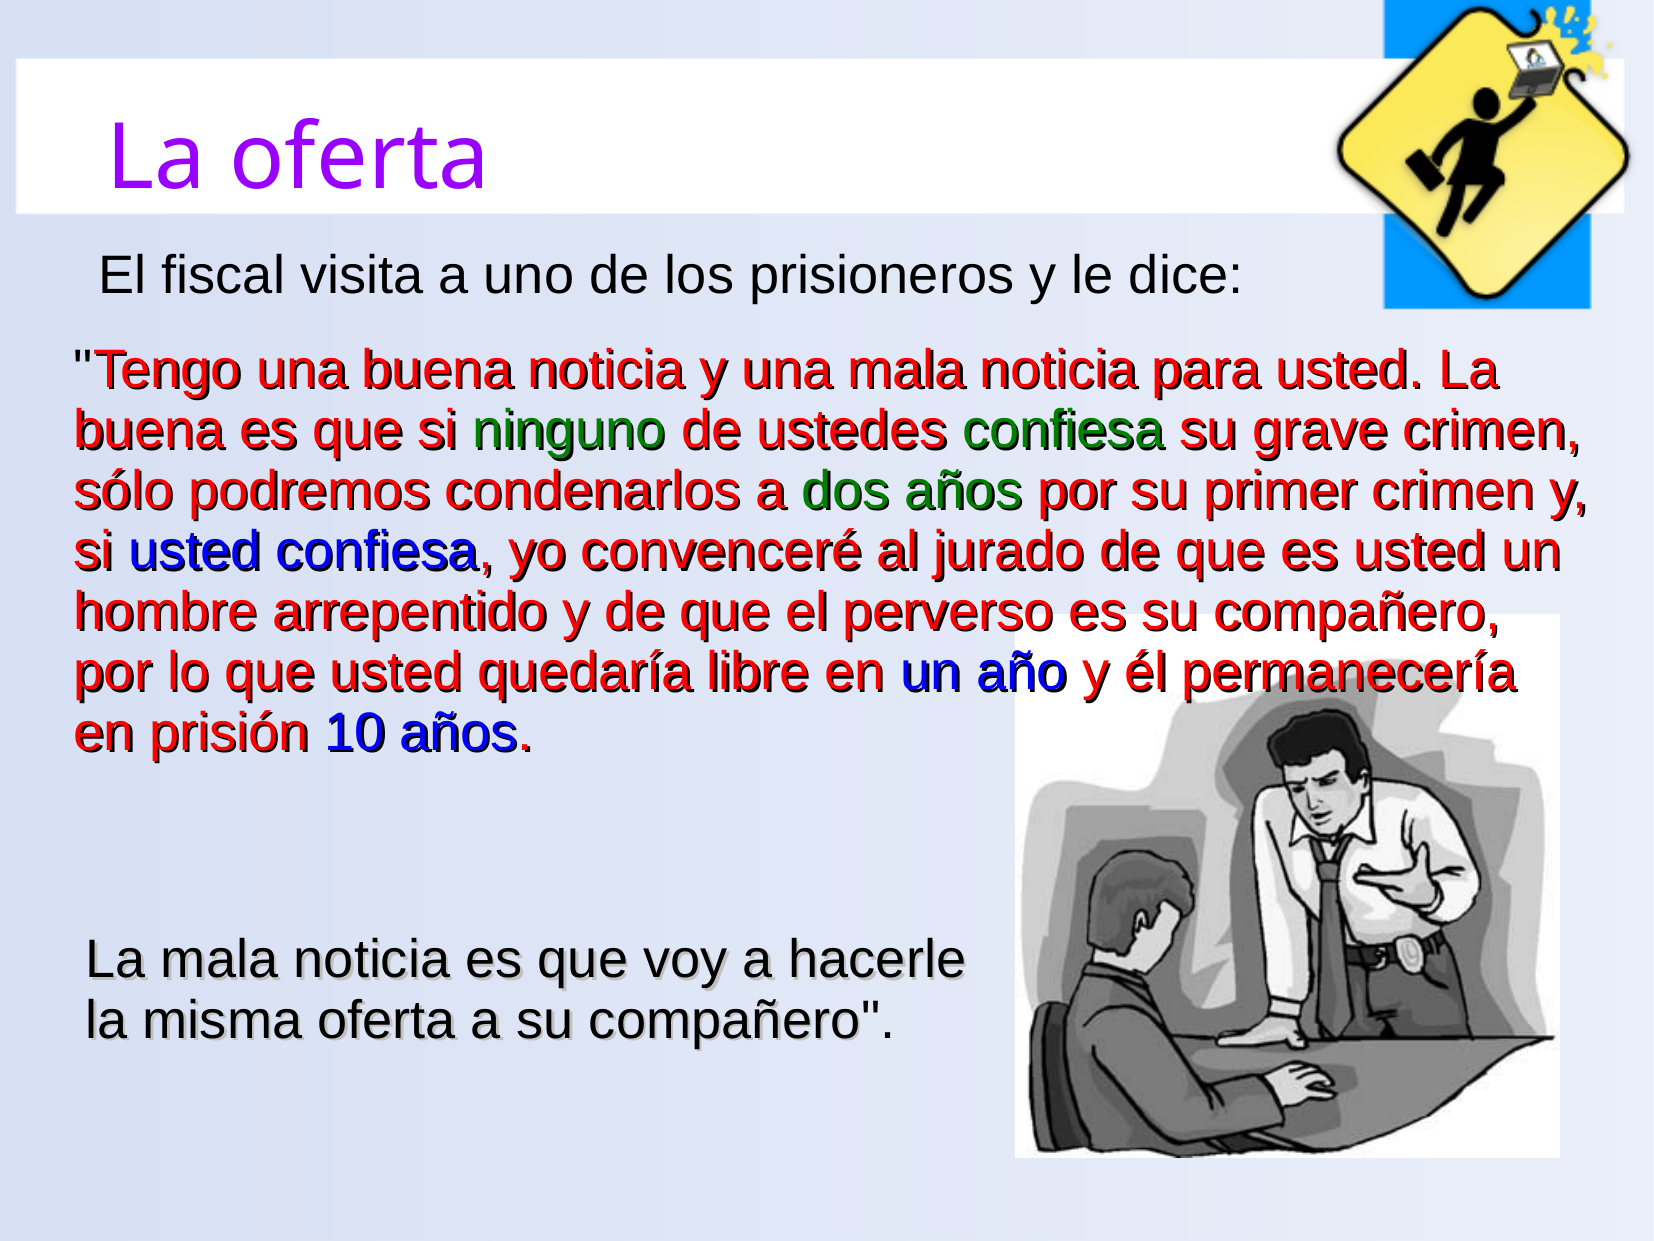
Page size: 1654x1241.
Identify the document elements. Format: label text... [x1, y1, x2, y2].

subtitle El fiscal visita a uno de los prisioneros y le dice: [0, 231, 1359, 319]
picture [0, 0, 1654, 1241]
text_box La mala noticia es que voy a hacerle la misma oferta a su compañero". [70, 921, 1016, 1146]
text_box "Tengo una buena noticia y una mala noticia para usted. La buena es que si ninguno de ustedes confiesa su grave crimen, sólo podremos condenarlos a dos años por su primer crimen y, si usted confiesa, yo convenceré al jurado de que es usted un hombre arrepentido y de que el perverso es su compañero, por lo que usted quedaría libre en un año y él permanecería en prisión 10 años. [59, 330, 1607, 771]
title La oferta [82, 49, 1571, 257]
